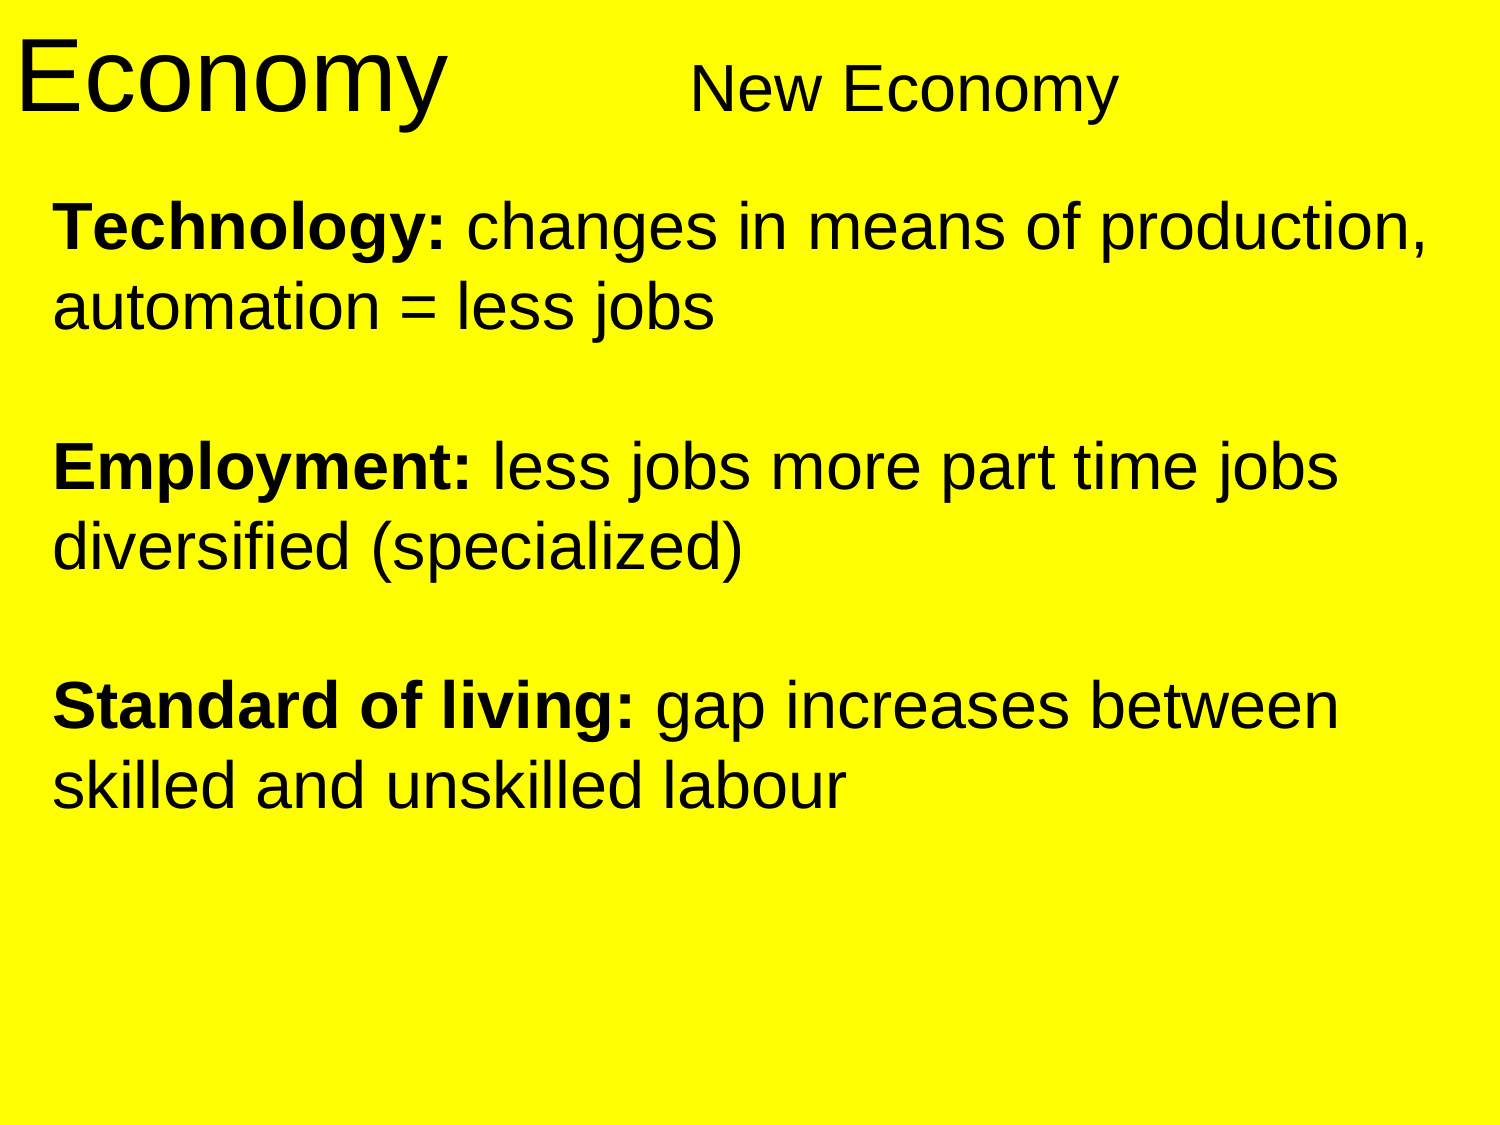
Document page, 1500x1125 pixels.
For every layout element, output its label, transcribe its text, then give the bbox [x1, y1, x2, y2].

text_box Technology: changes in means of production, automation = less jobs Employment: less jobs more part time jobs diversified (specialized) Standard of living: gap increases between skilled and unskilled labour [37, 174, 1500, 991]
text_box Economy [0, 0, 465, 141]
text_box New Economy [674, 37, 1135, 133]
